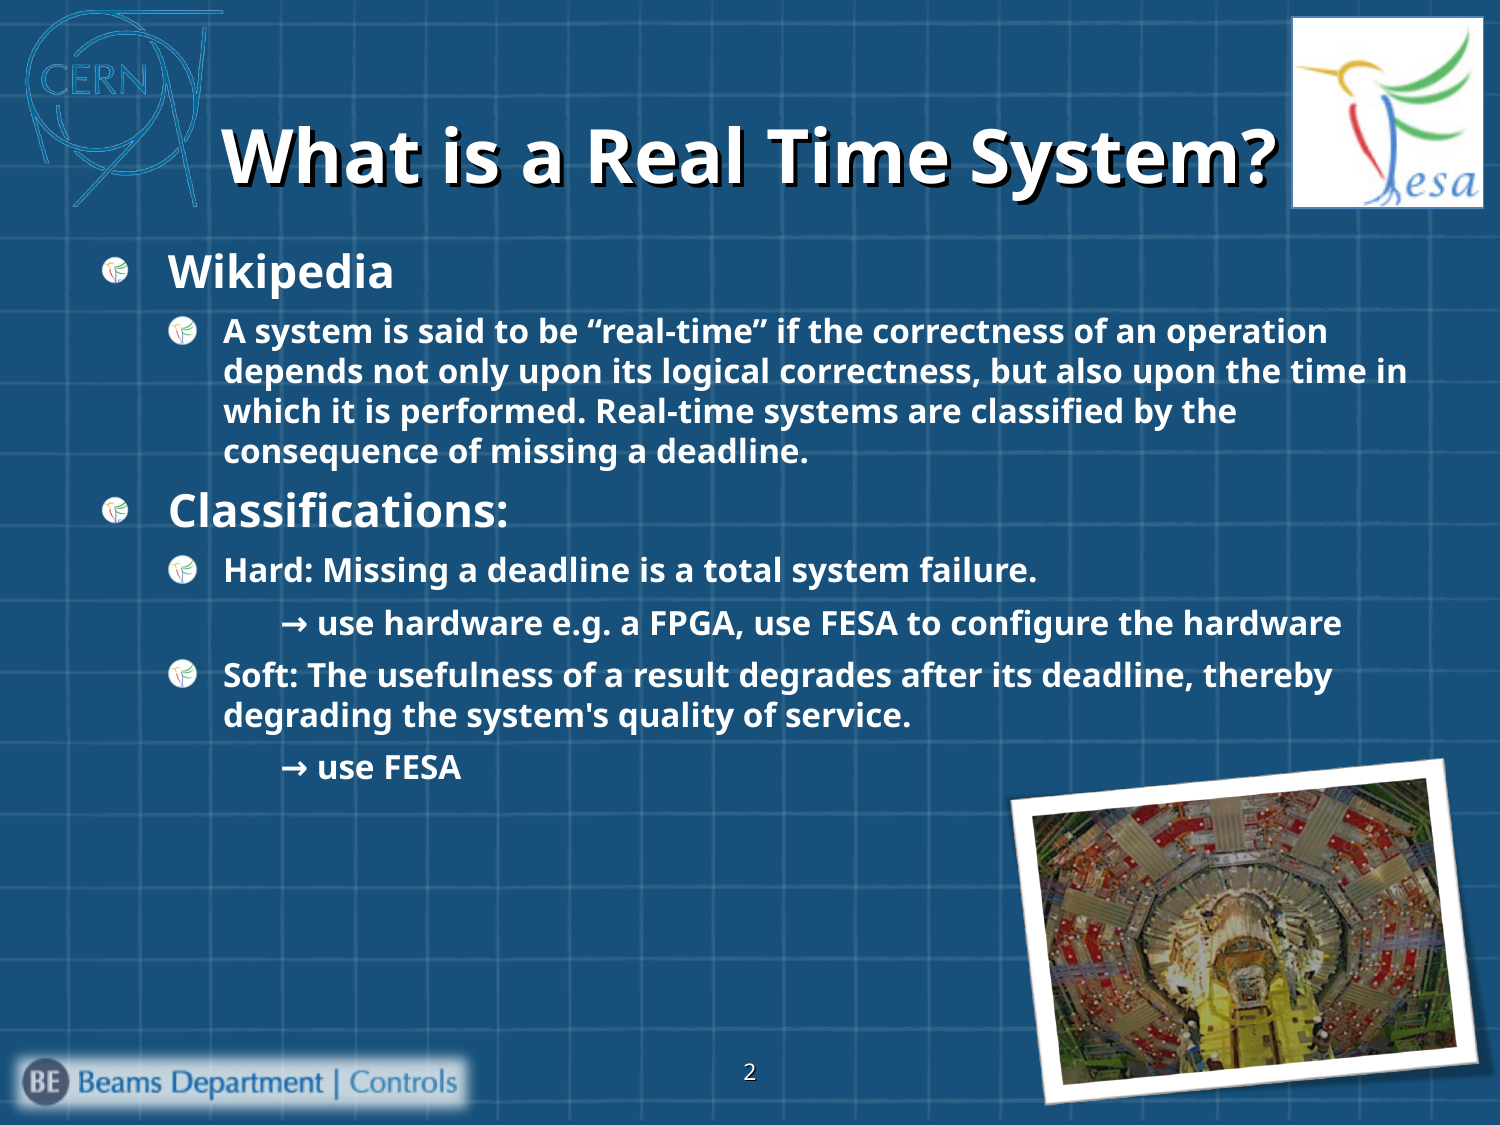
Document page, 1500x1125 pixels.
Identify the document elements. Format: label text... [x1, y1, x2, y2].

title What is a Real Time System? [127, 17, 1372, 290]
list Wikipedia A system is said to be “real-time” if the correctness of an operation depends not only upon its logical correctness, but also upon the time in which it is performed. Real-time systems are classified by the consequence of missing a deadline. Classifications: Hard: Missing a deadline is a total system failure. → use hardware e.g. a FPGA, use FESA to configure the hardware Soft: The usefulness of a result degrades after its deadline, thereby degrading the system's quality of service. → use FESA [20, 235, 1462, 1001]
picture [0, 0, 1500, 1125]
text_box <number> [687, 1042, 813, 1103]
